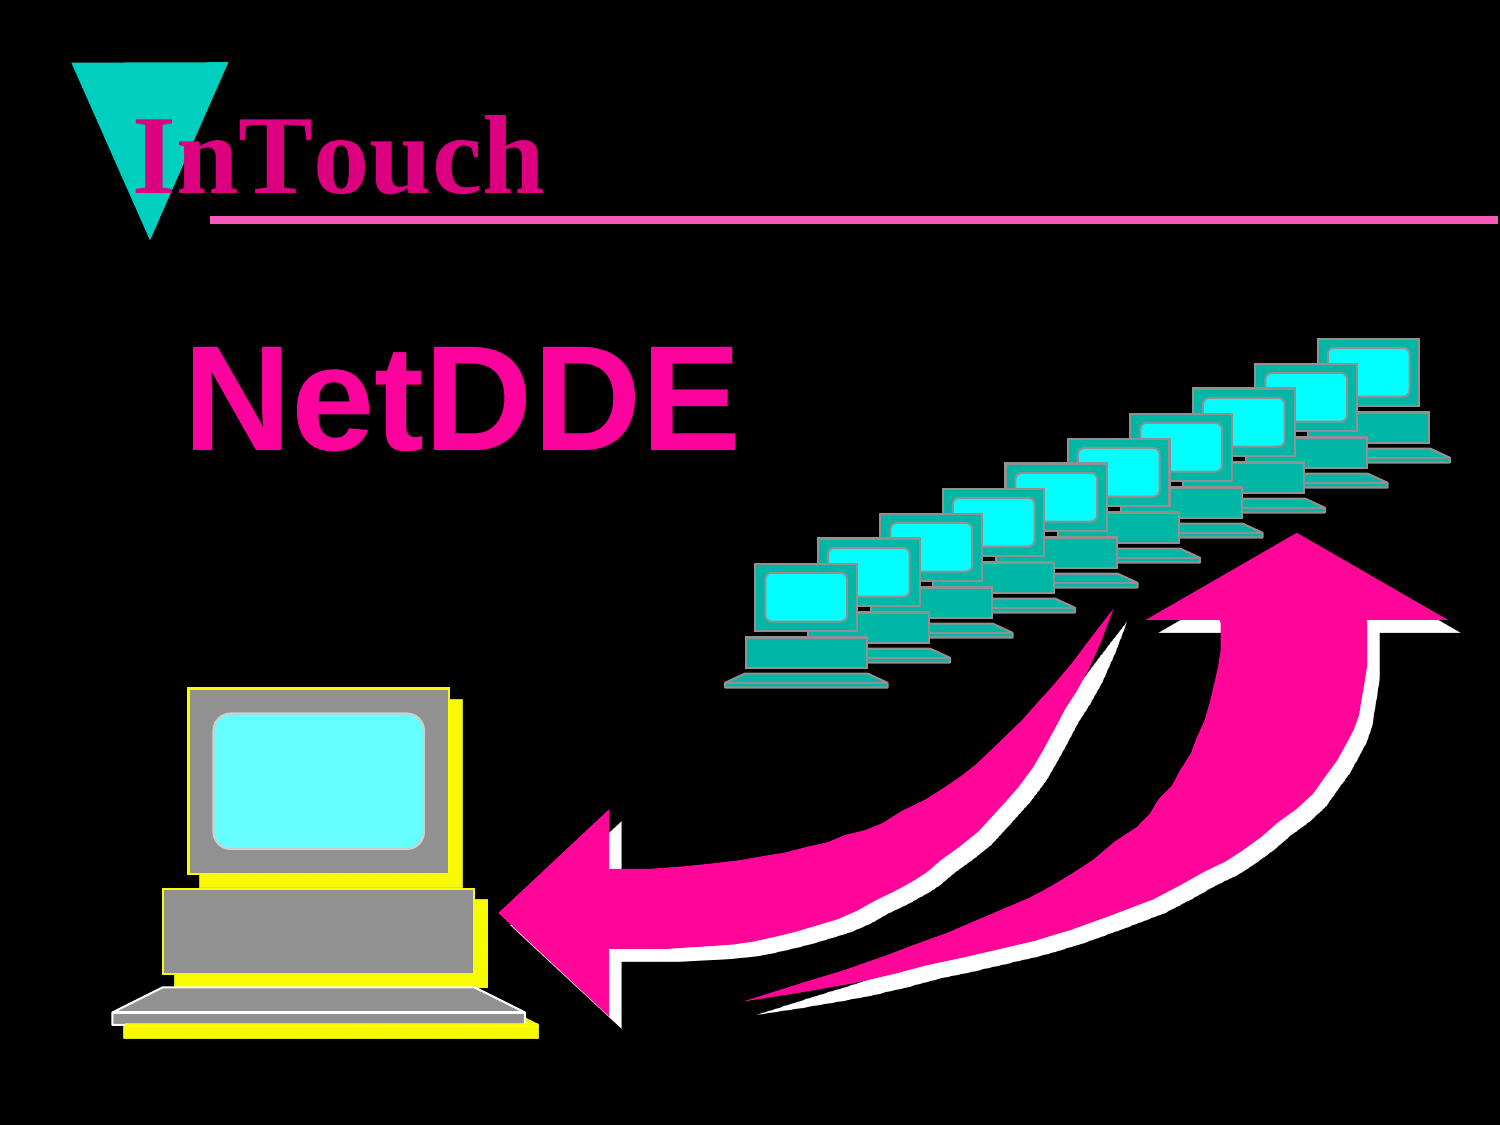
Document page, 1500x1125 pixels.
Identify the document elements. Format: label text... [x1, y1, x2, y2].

text_box [745, 338, 1451, 668]
text_box [726, 673, 886, 682]
text_box [742, 532, 1448, 1002]
text_box NetDDE [37, 303, 888, 501]
text_box [115, 987, 523, 1011]
text_box [498, 608, 1114, 1017]
text_box [188, 688, 449, 874]
text_box [163, 888, 474, 974]
text_box [112, 1012, 525, 1025]
text_box [725, 682, 888, 688]
title InTouch [117, 63, 1500, 251]
